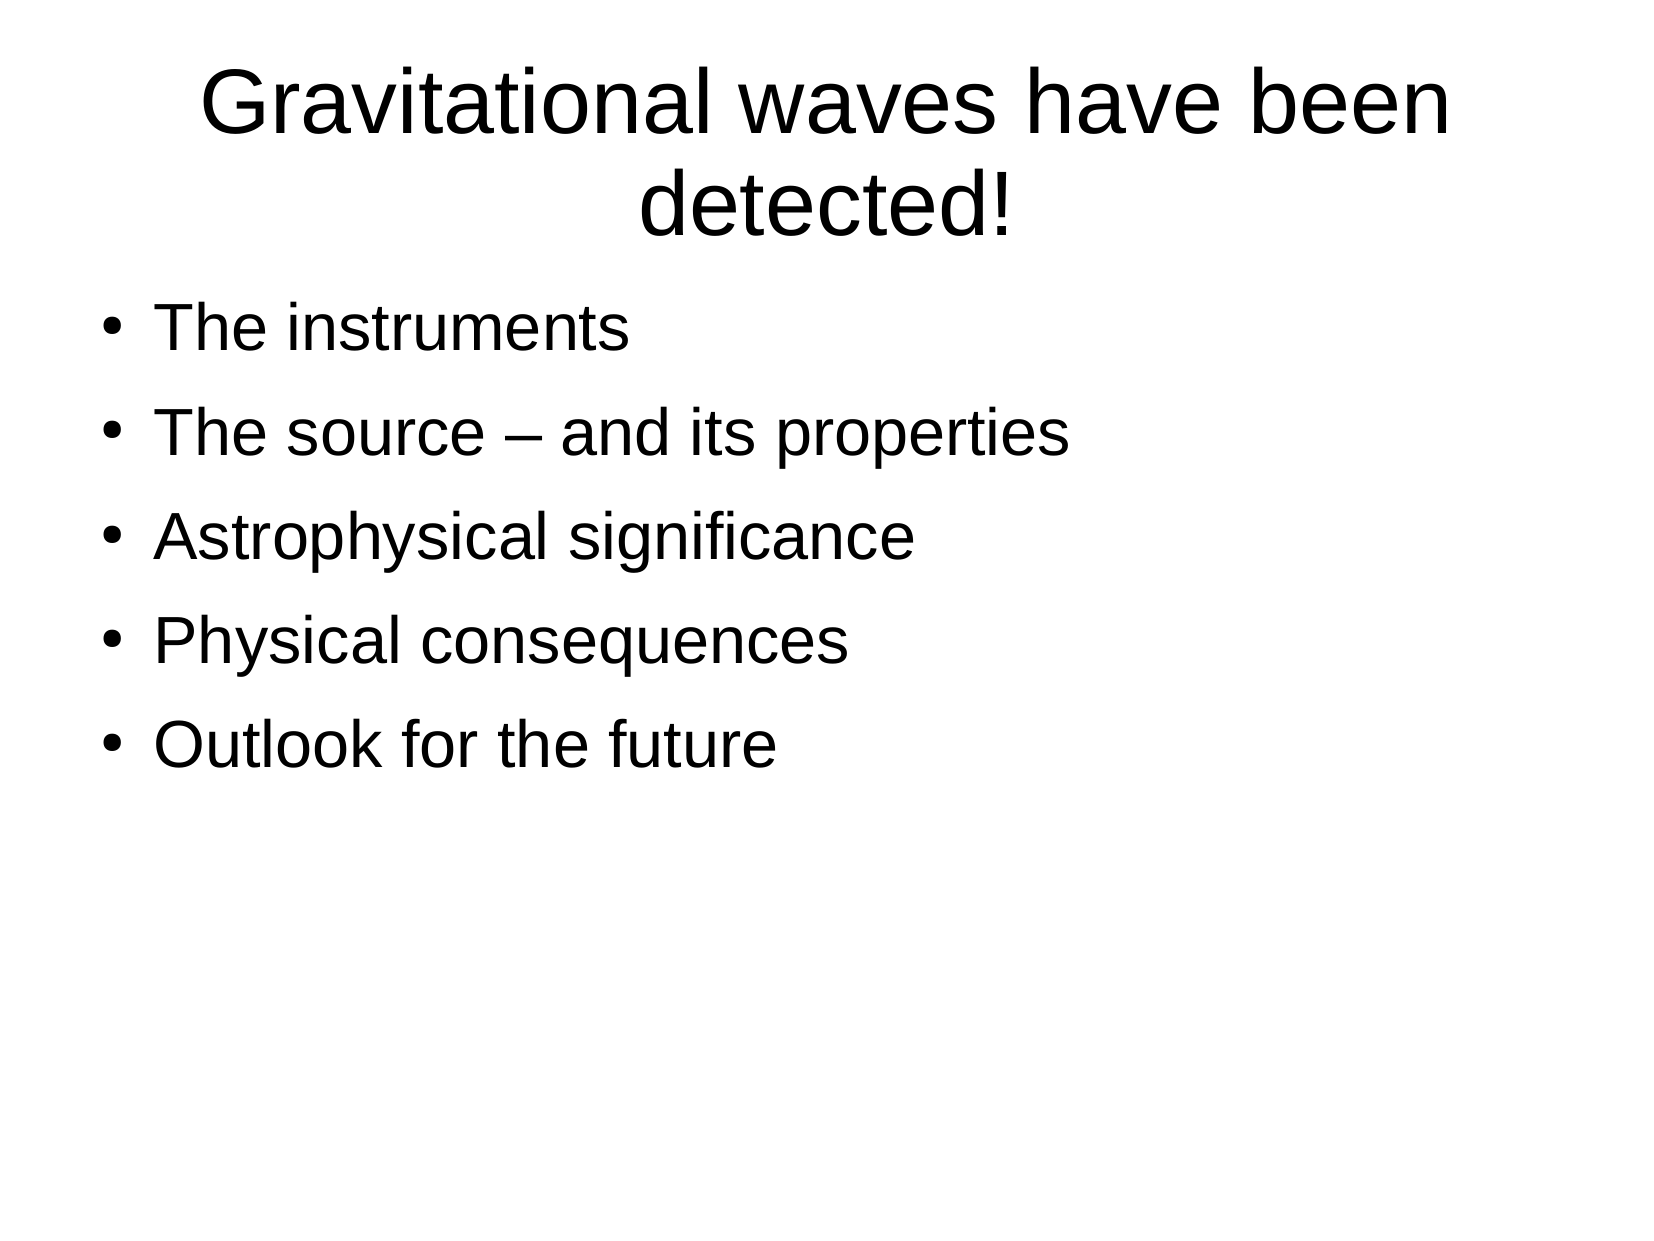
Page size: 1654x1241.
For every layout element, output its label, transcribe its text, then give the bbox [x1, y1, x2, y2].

title Gravitational waves have been detected! [82, 49, 1571, 257]
list The instruments The source – and its properties Astrophysical significance Physical consequences Outlook for the future [82, 290, 1571, 1010]
